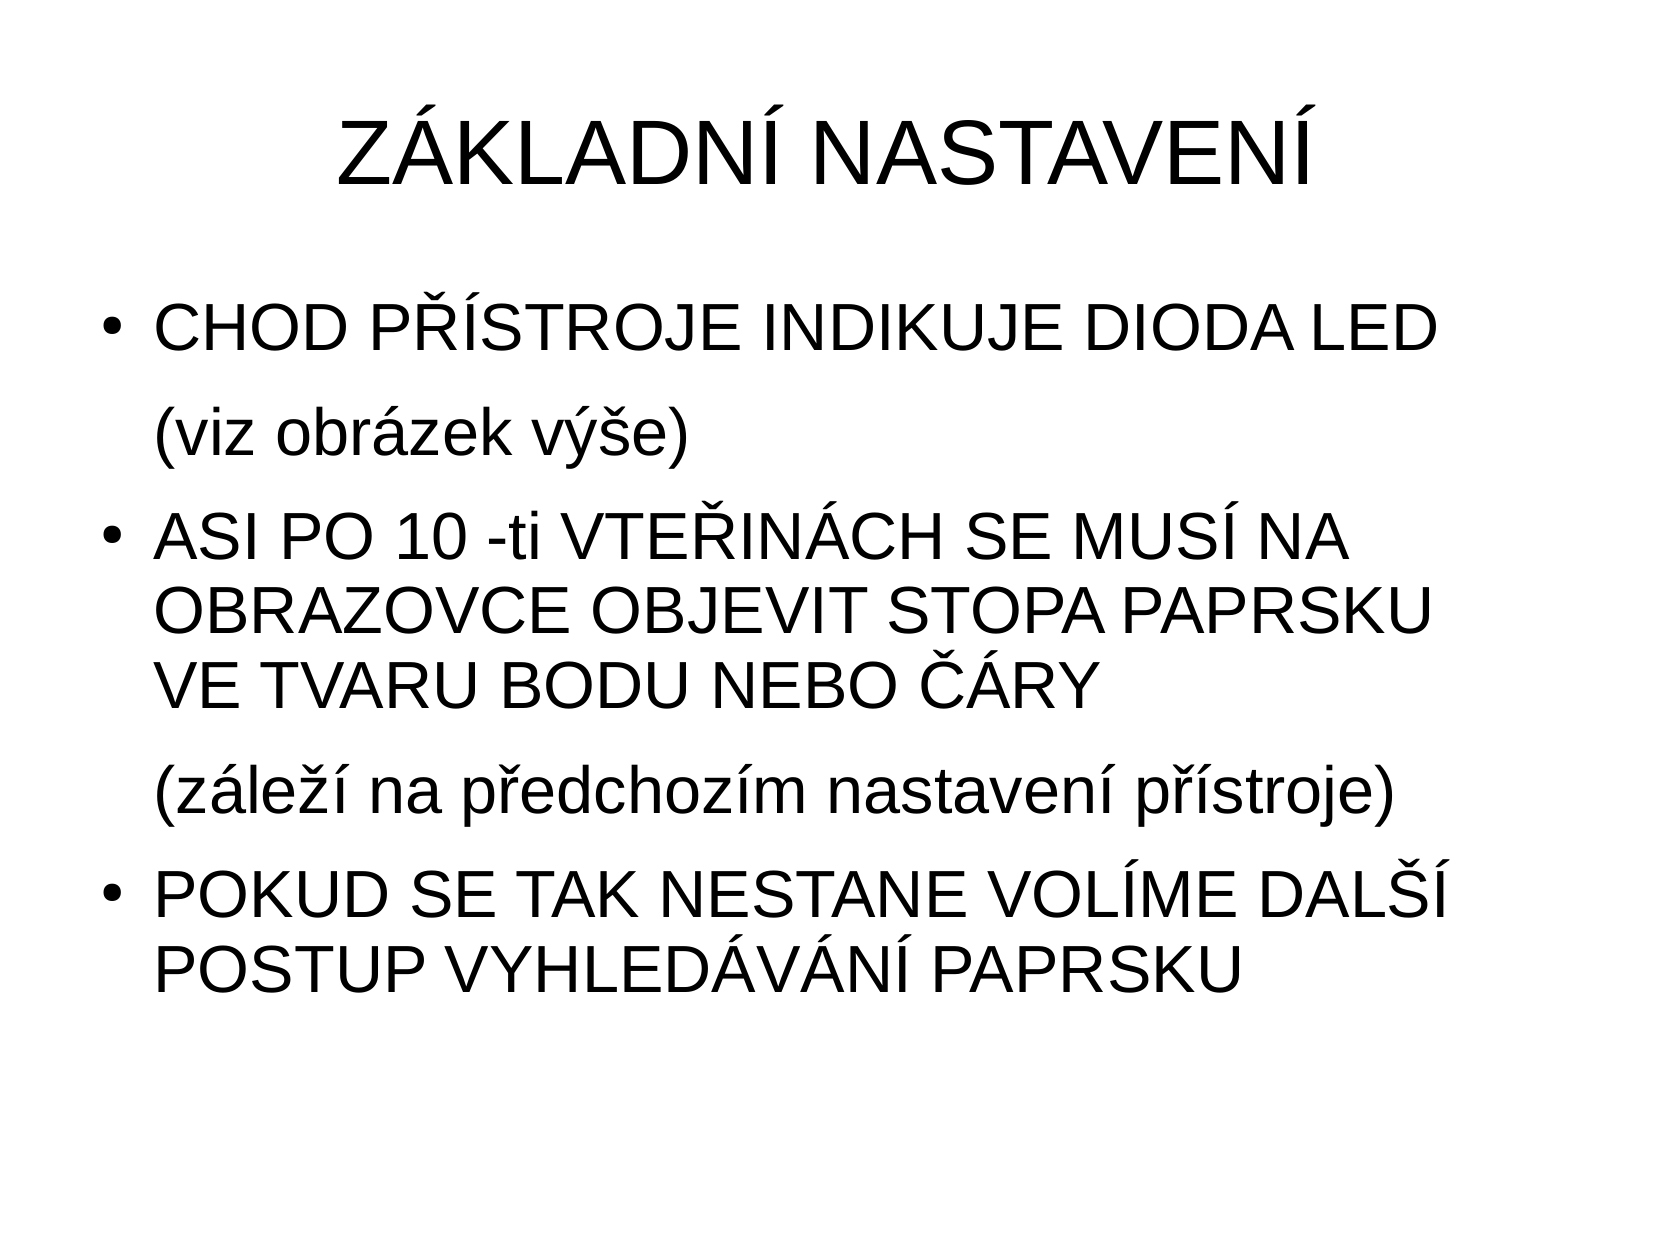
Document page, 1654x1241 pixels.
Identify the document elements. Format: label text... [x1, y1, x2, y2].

list CHOD PŘÍSTROJE INDIKUJE DIODA LED (viz obrázek výše) ASI PO 10 -ti VTEŘINÁCH SE MUSÍ NA OBRAZOVCE OBJEVIT STOPA PAPRSKU VE TVARU BODU NEBO ČÁRY (záleží na předchozím nastavení přístroje) POKUD SE TAK NESTANE VOLÍME DALŠÍ POSTUP VYHLEDÁVÁNÍ PAPRSKU [82, 290, 1538, 1010]
title ZÁKLADNÍ NASTAVENÍ [82, 49, 1571, 257]
